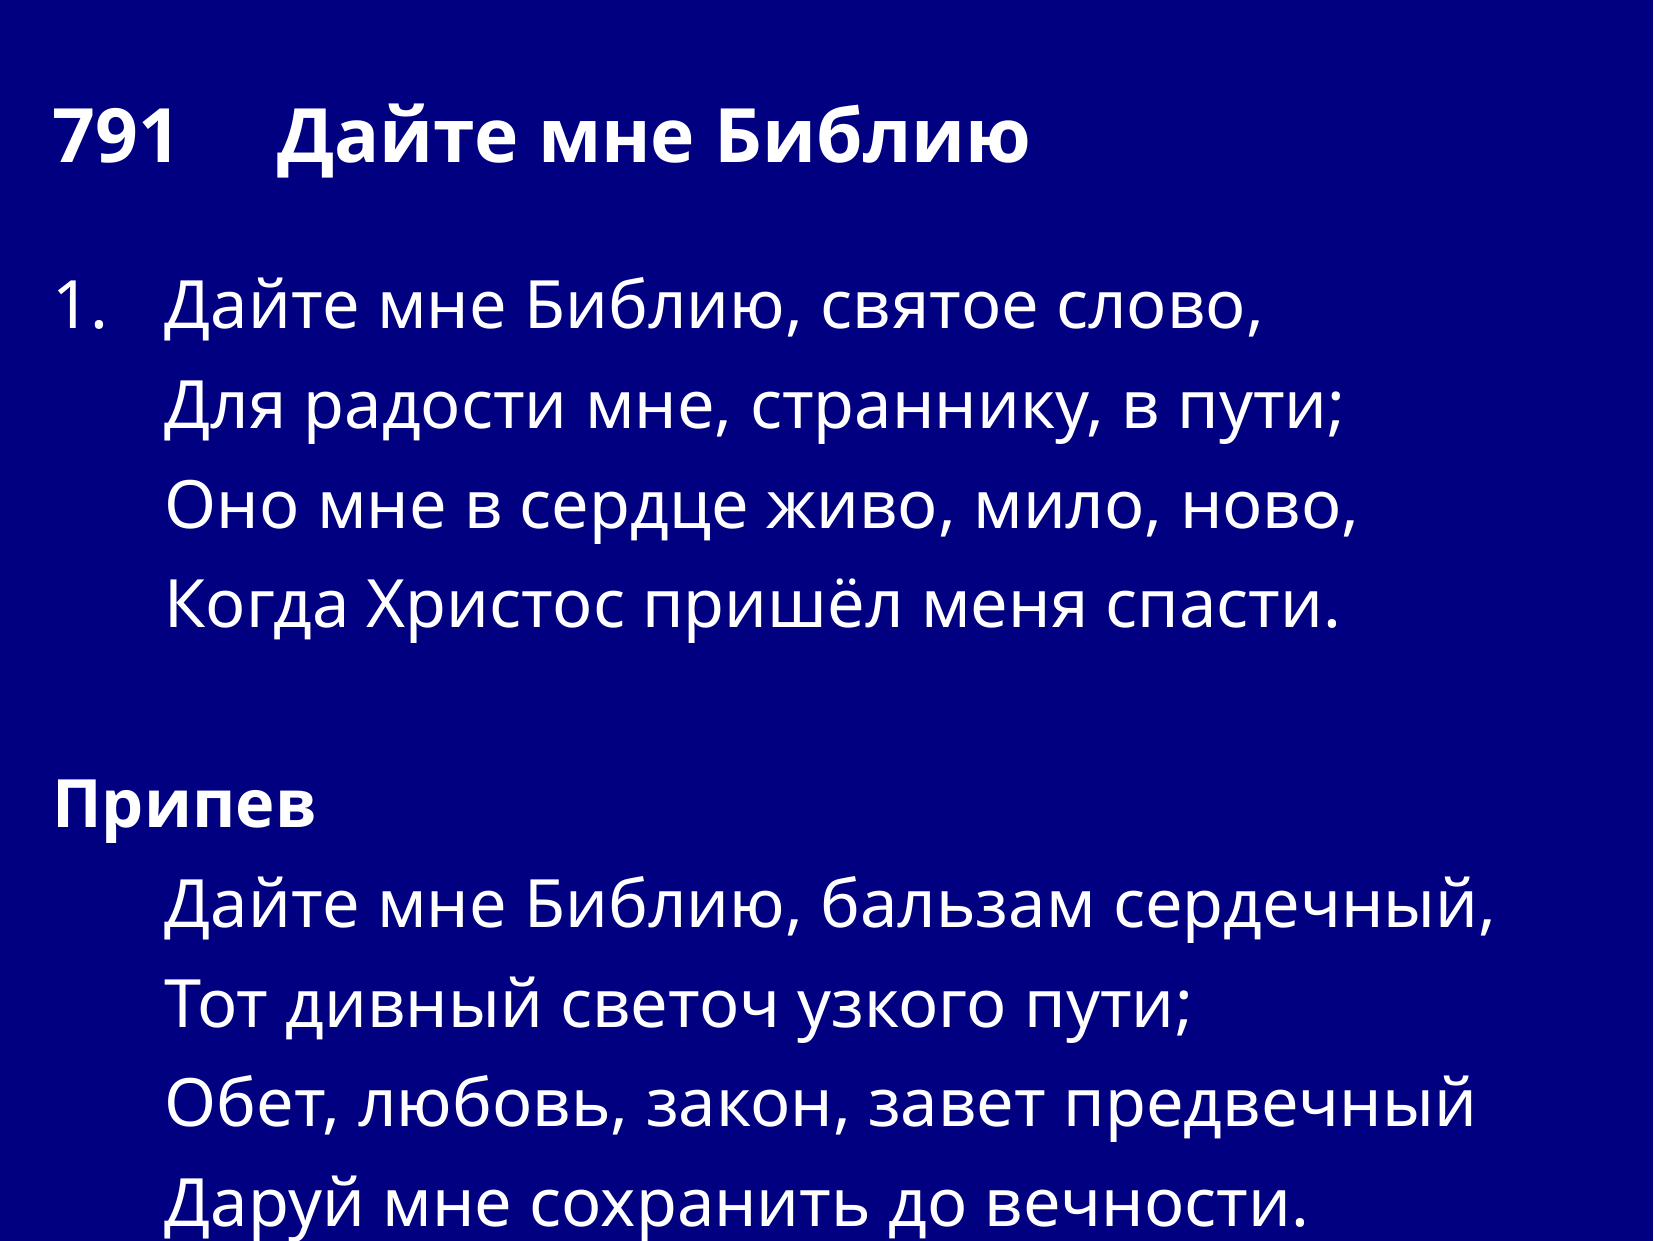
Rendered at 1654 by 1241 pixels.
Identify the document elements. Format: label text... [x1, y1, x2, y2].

text_box 791 Дайте мне Библию [37, 75, 1576, 188]
text_box 1. Дайте мне Библию, святое слово, Для радости мне, страннику, в пути; Оно мне в сердце живо, мило, ново, Когда Христос пришёл меня спасти. Припев Дайте мне Библию, бальзам сердечный, Тот дивный светоч узкого пути; Обет, любовь, закон, завет предвечный Даруй мне сохранить до вечности. [37, 150, 1653, 1163]
